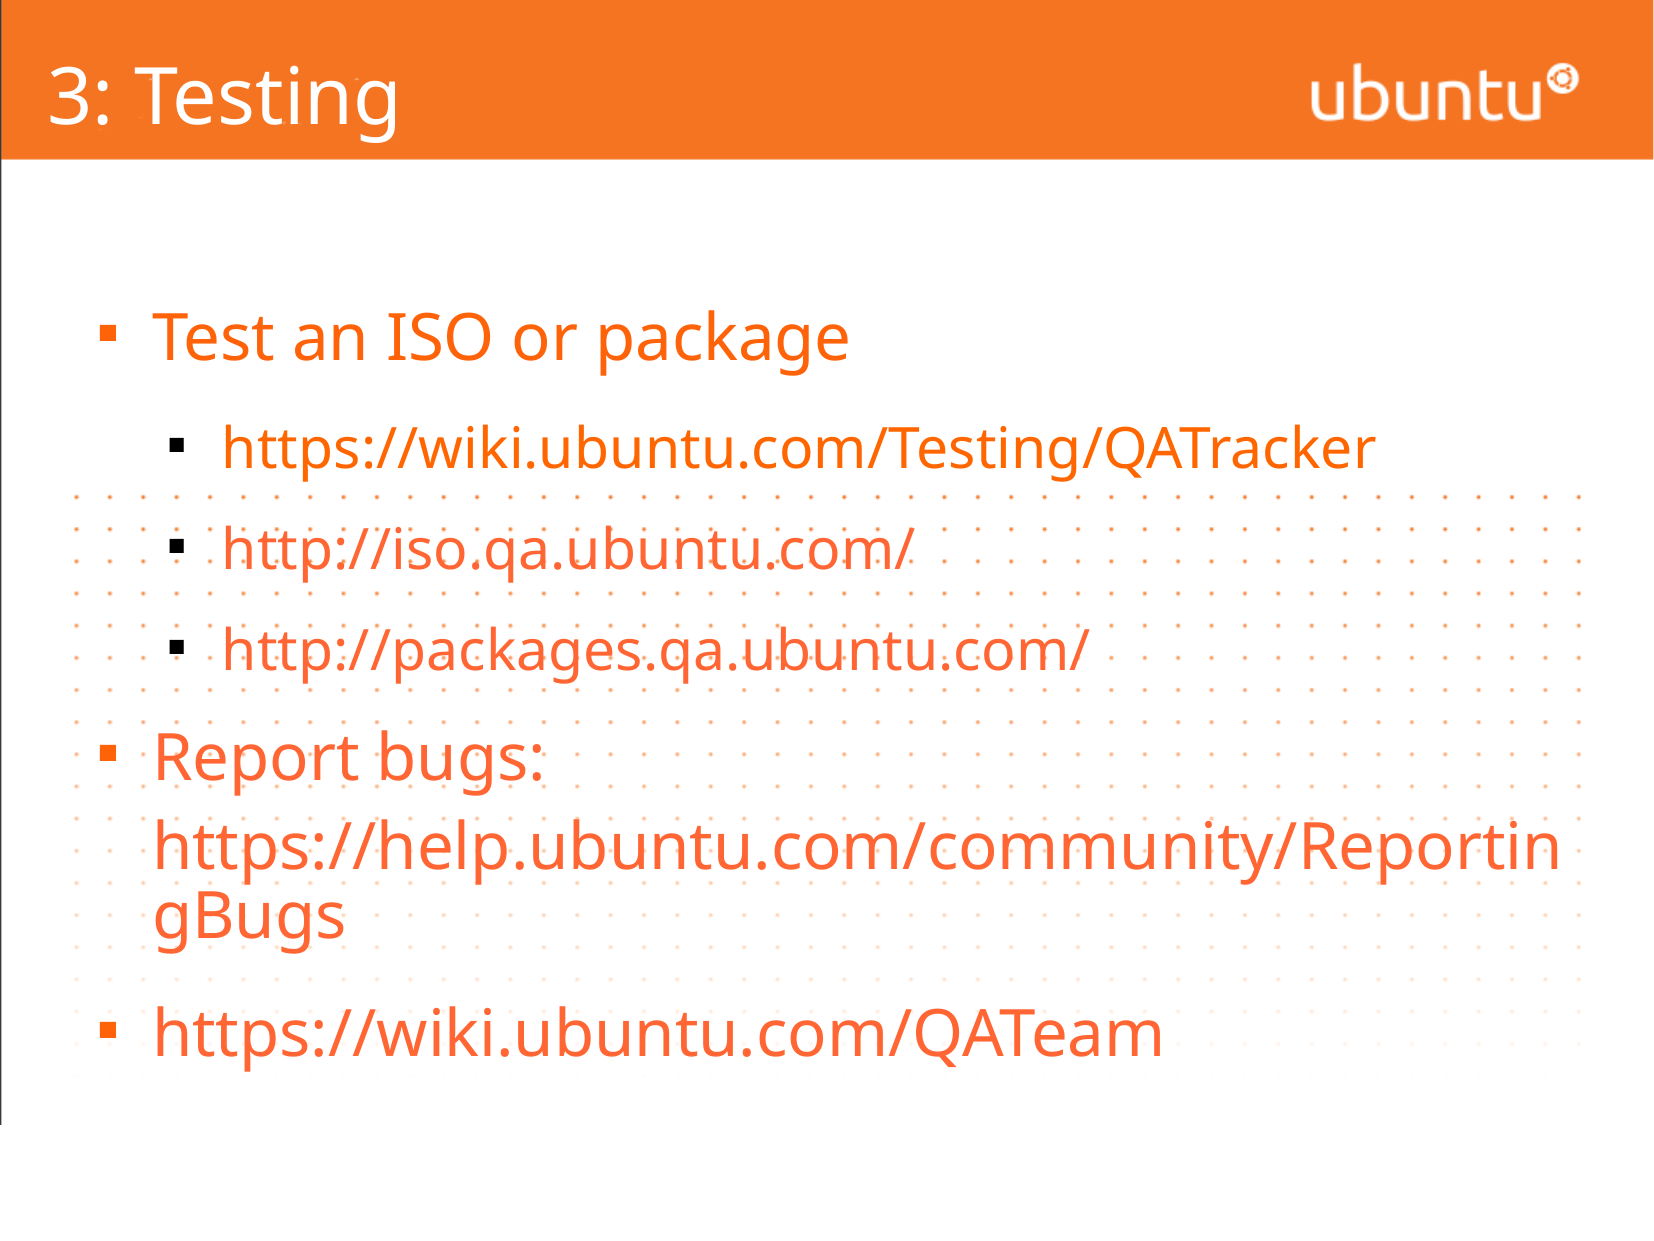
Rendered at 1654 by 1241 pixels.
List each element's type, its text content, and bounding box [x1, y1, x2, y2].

list Test an ISO or package https://wiki.ubuntu.com/Testing/QATracker http://iso.qa.ubuntu.com/ http://packages.qa.ubuntu.com/ Report bugs: https://help.ubuntu.com/community/ReportingBugs https://wiki.ubuntu.com/QATeam [82, 290, 1571, 1010]
picture [0, 0, 1654, 1125]
title 3: Testing [47, 29, 1276, 158]
